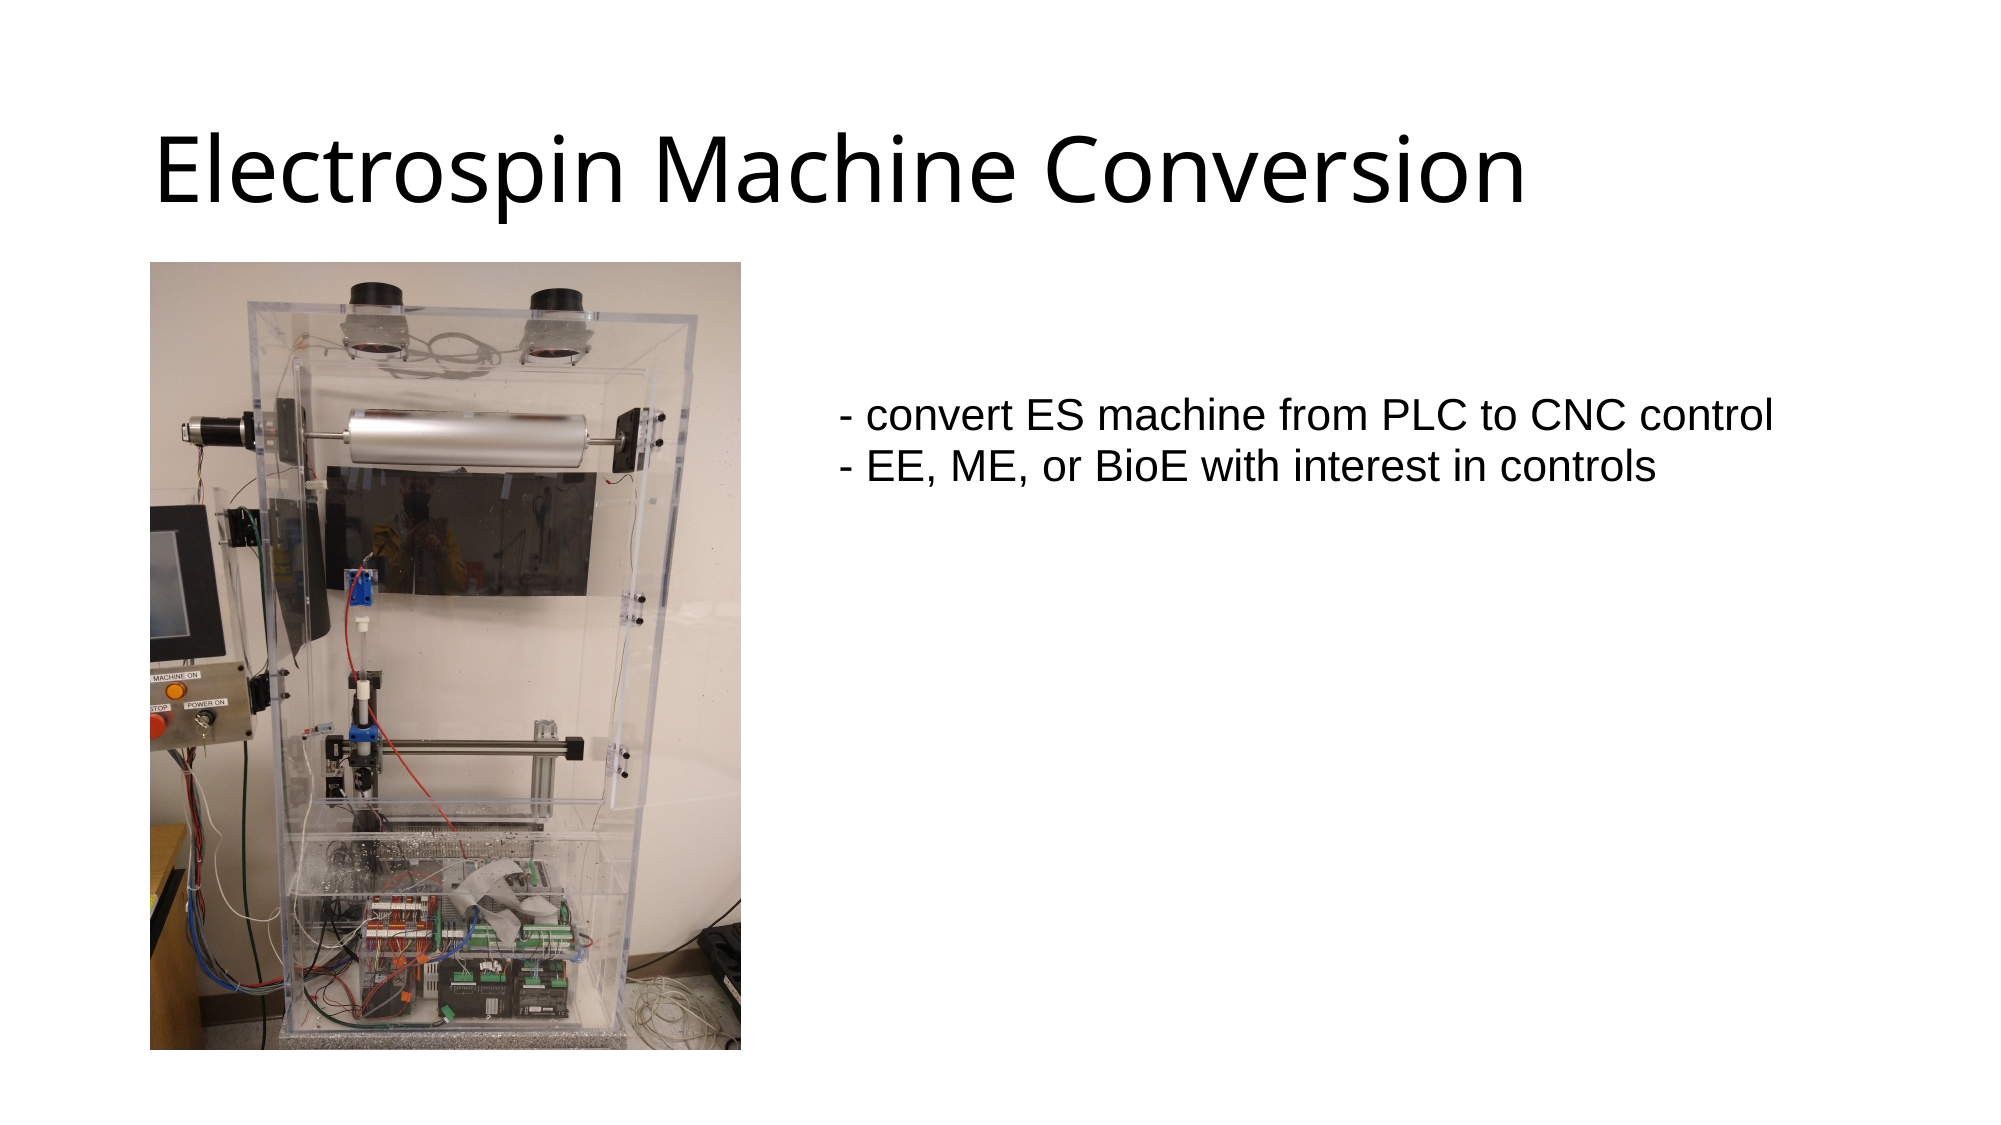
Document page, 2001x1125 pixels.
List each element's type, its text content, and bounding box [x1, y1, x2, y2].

picture [150, 262, 741, 1051]
text_box - convert ES machine from PLC to CNC control - EE, ME, or BioE with interest in controls [825, 383, 2000, 602]
title Electrospin Machine Conversion [137, 59, 1863, 278]
